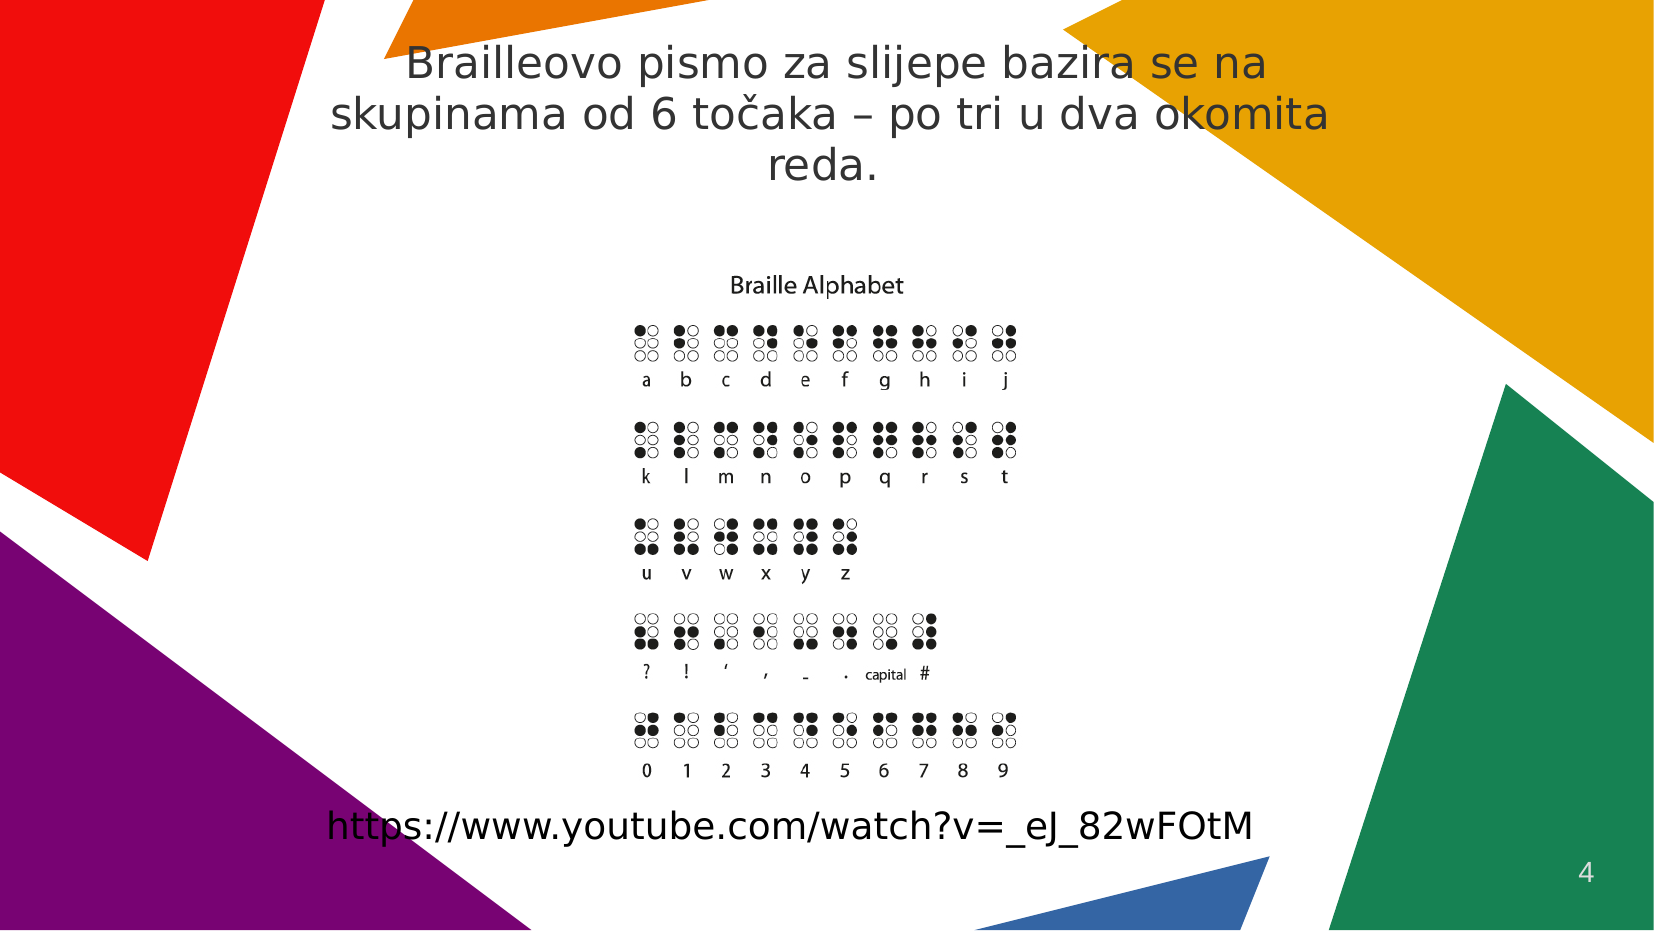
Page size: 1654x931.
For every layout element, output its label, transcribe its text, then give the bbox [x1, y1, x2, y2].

picture [622, 265, 1034, 788]
title Brailleovo pismo za slijepe bazira se na skupinama od 6 točaka – po tri u dva okomita reda. [289, 37, 1372, 193]
text_box https://www.youtube.com/watch?v=_eJ_82wFOtM [311, 797, 1270, 856]
